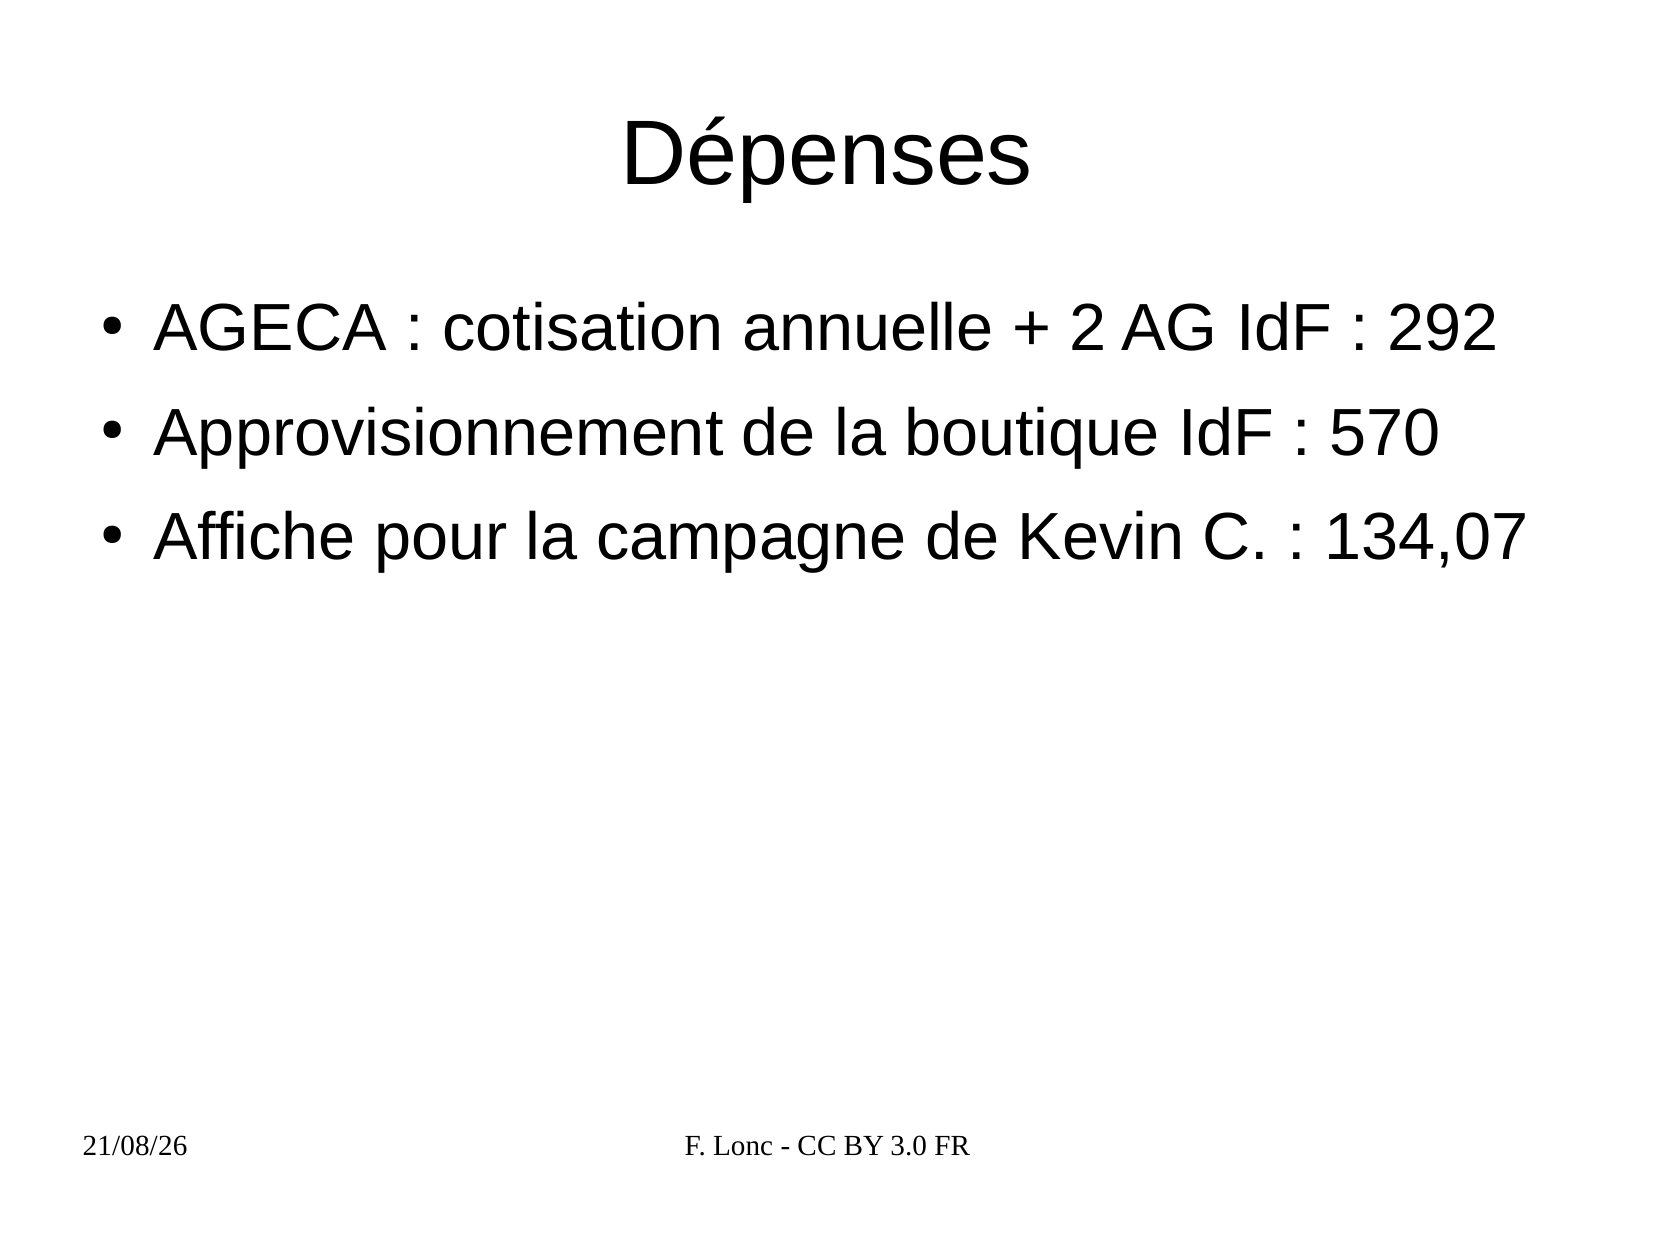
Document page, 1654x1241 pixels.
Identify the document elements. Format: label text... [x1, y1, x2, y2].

title Dépenses [82, 49, 1571, 257]
list AGECA : cotisation annuelle + 2 AG IdF : 292 Approvisionnement de la boutique IdF : 570 Affiche pour la campagne de Kevin C. : 134,07 [82, 290, 1571, 1109]
